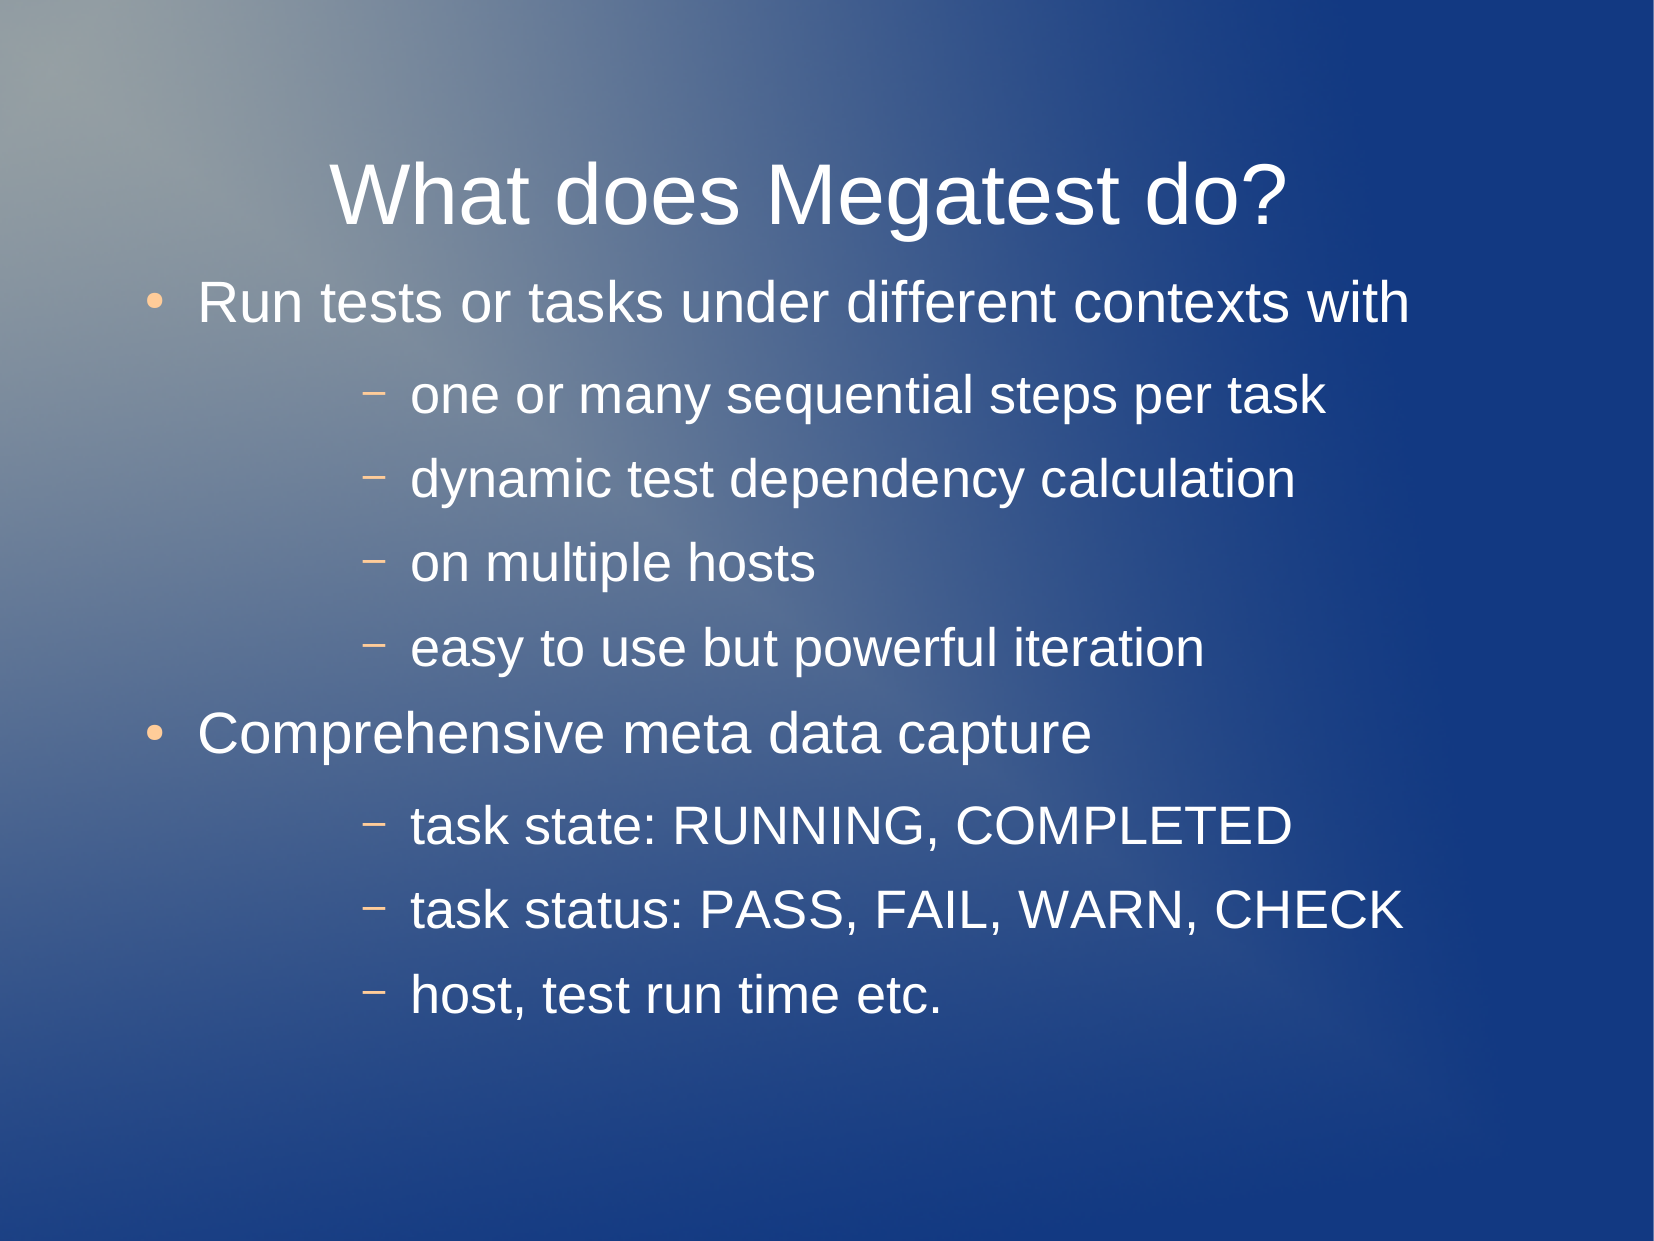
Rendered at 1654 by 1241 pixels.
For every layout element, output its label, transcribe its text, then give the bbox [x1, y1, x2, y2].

title What does Megatest do? [82, 90, 1536, 298]
picture [0, 0, 1654, 1241]
list Run tests or tasks under different contexts with one or many sequential steps per task dynamic test dependency calculation on multiple hosts easy to use but powerful iteration Comprehensive meta data capture task state: RUNNING, COMPLETED task status: PASS, FAIL, WARN, CHECK host, test run time etc. [126, 270, 1486, 1109]
